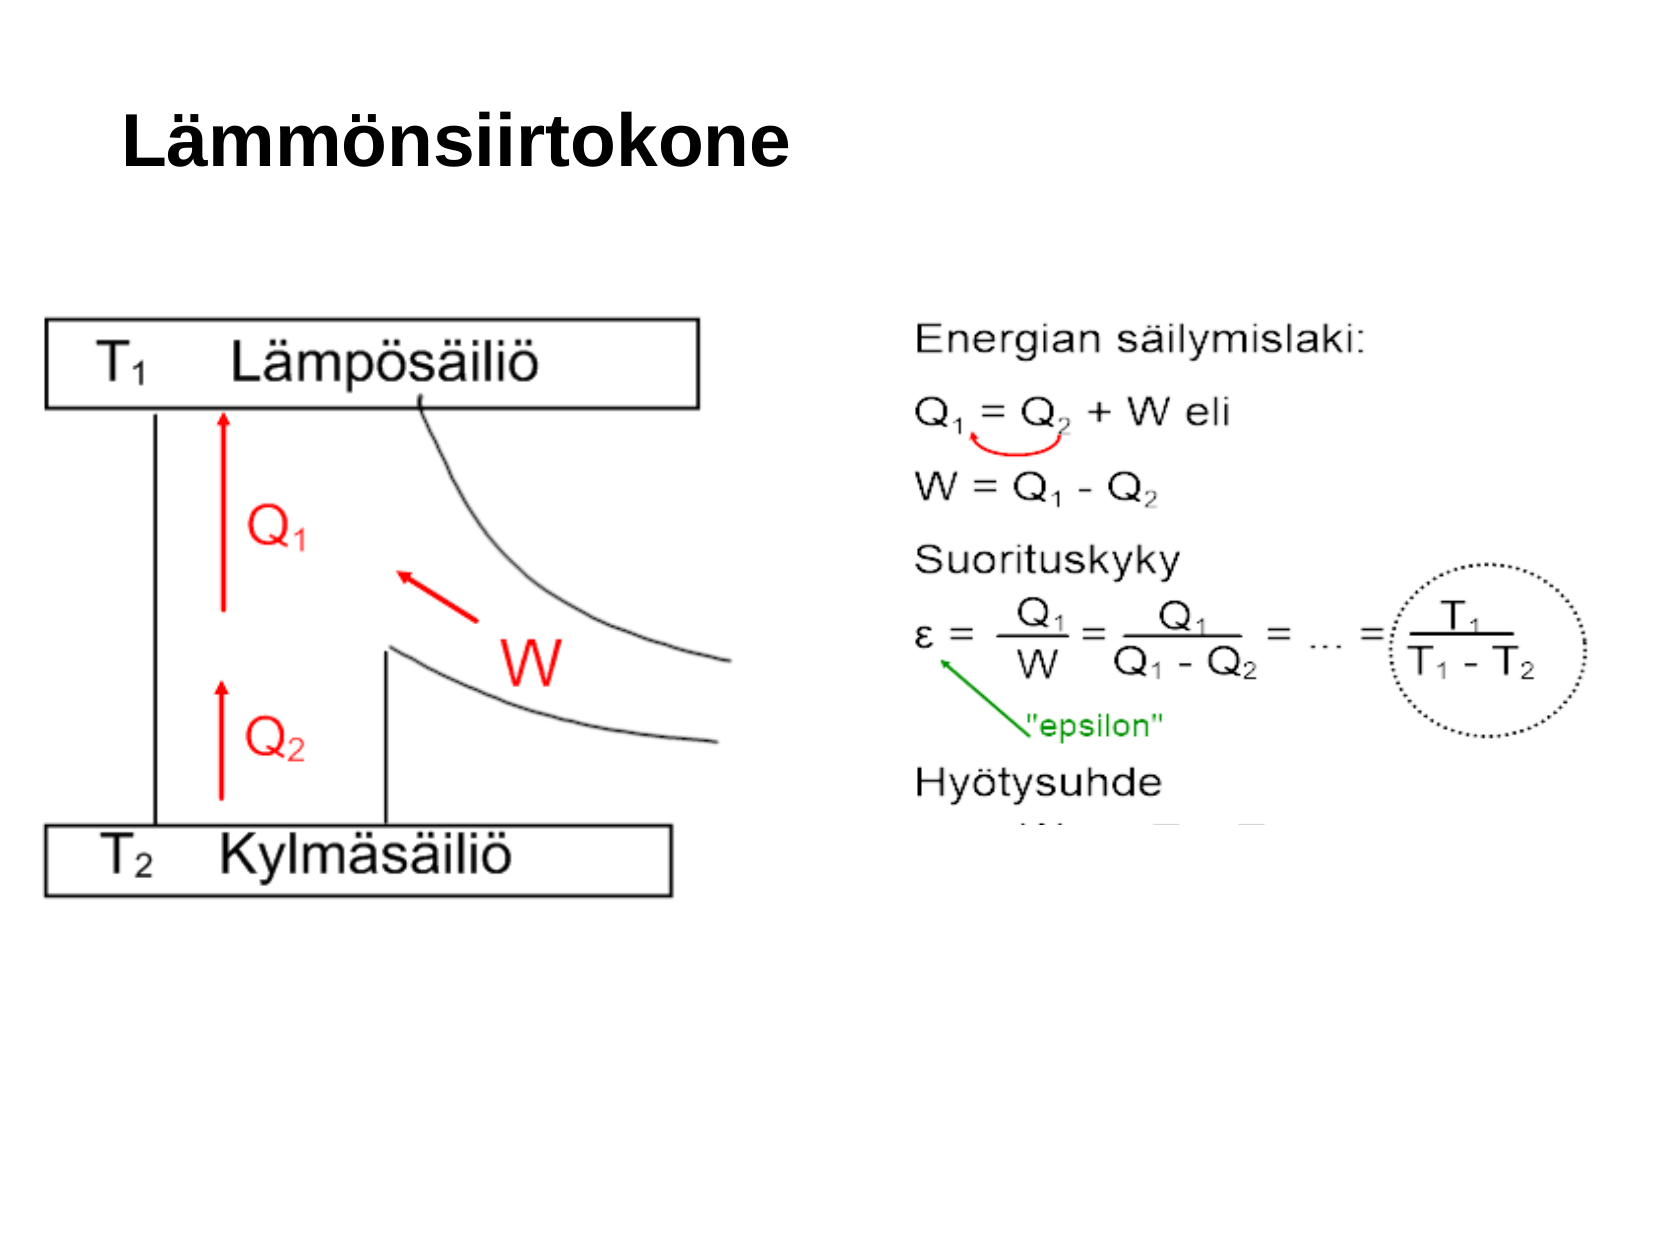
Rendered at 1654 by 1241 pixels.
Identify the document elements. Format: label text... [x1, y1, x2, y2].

text_box Lämmönsiirtokone [106, 70, 807, 190]
picture [882, 283, 1619, 825]
picture [23, 286, 758, 922]
